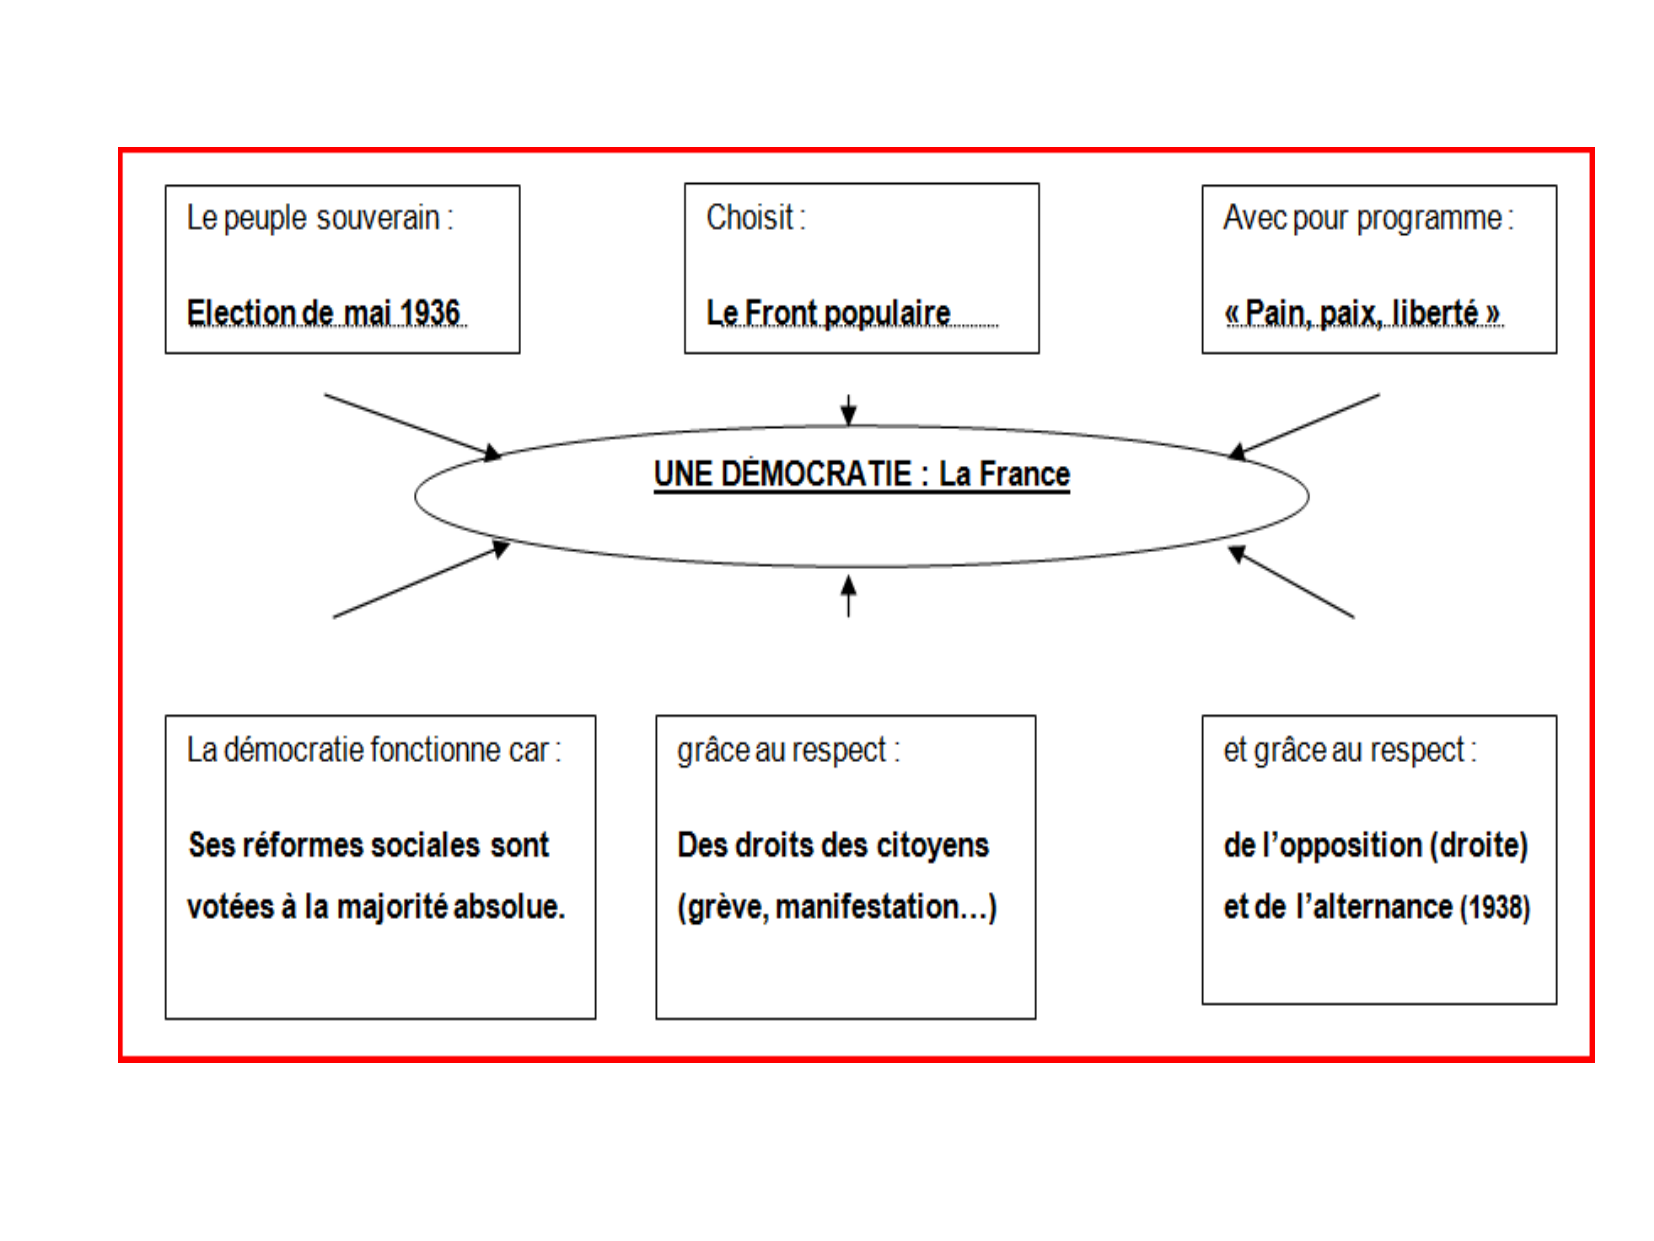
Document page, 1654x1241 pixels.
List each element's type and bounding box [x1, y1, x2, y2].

picture [118, 147, 1595, 1063]
